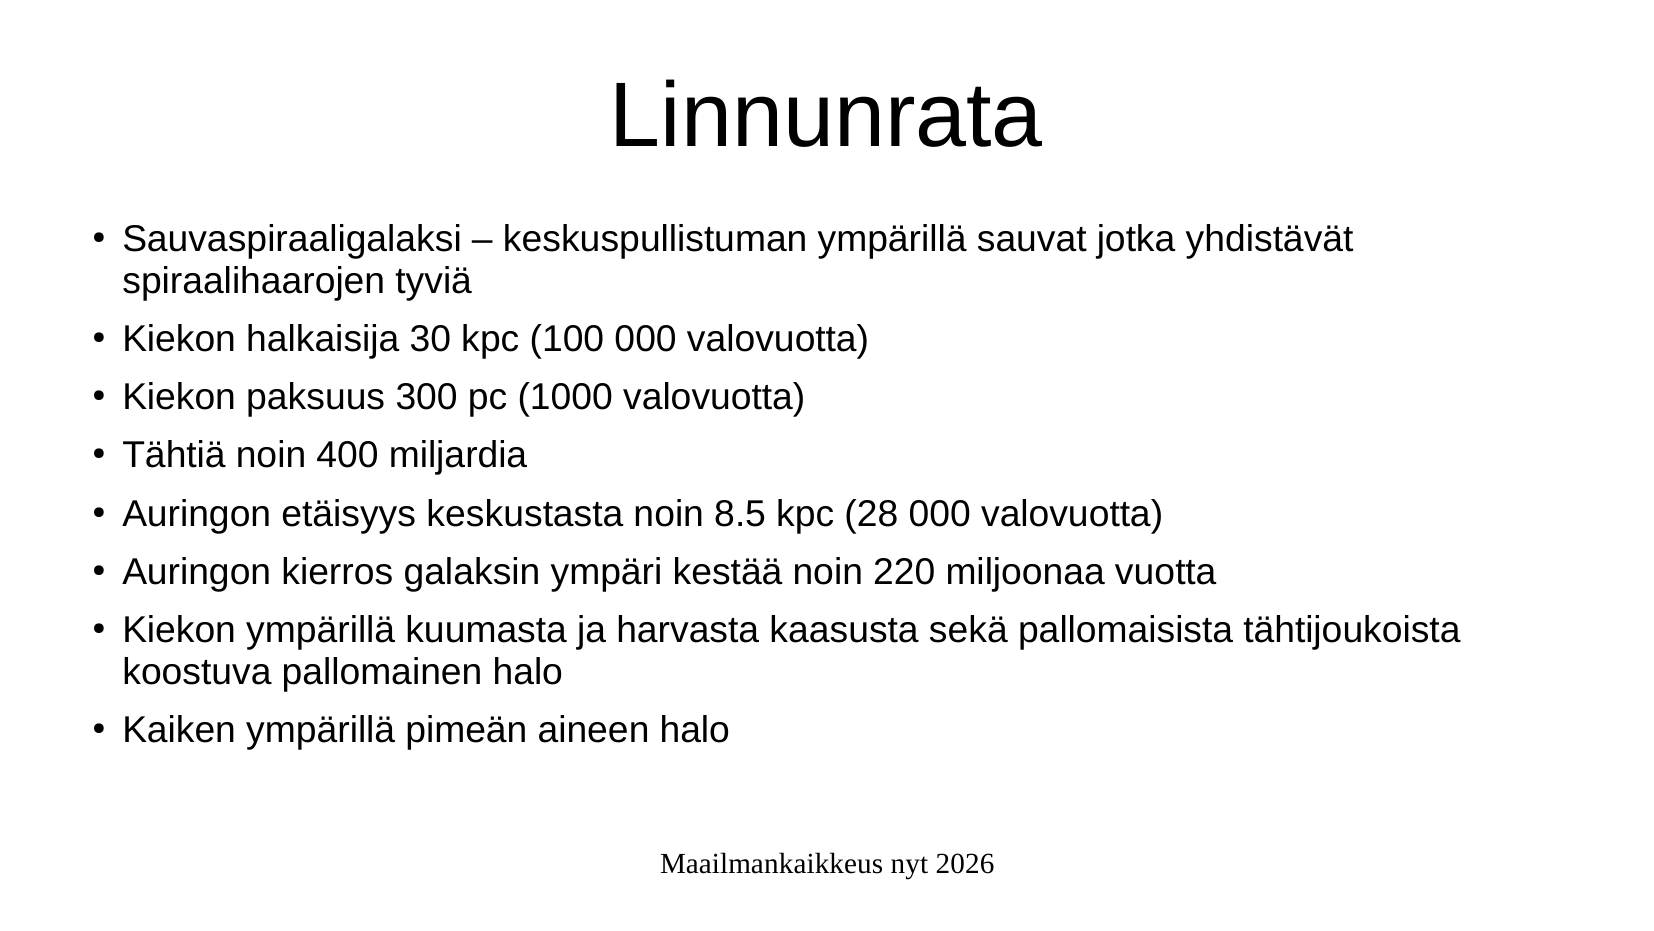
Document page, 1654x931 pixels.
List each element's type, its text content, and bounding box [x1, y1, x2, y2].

title Linnunrata [82, 37, 1571, 193]
list Sauvaspiraaligalaksi – keskuspullistuman ympärillä sauvat jotka yhdistävät spiraalihaarojen tyviä Kiekon halkaisija 30 kpc (100 000 valovuotta) Kiekon paksuus 300 pc (1000 valovuotta) Tähtiä noin 400 miljardia Auringon etäisyys keskustasta noin 8.5 kpc (28 000 valovuotta) Auringon kierros galaksin ympäri kestää noin 220 miljoonaa vuotta Kiekon ympärillä kuumasta ja harvasta kaasusta sekä pallomaisista tähtijoukoista koostuva pallomainen halo Kaiken ympärillä pimeän aineen halo [82, 217, 1571, 758]
